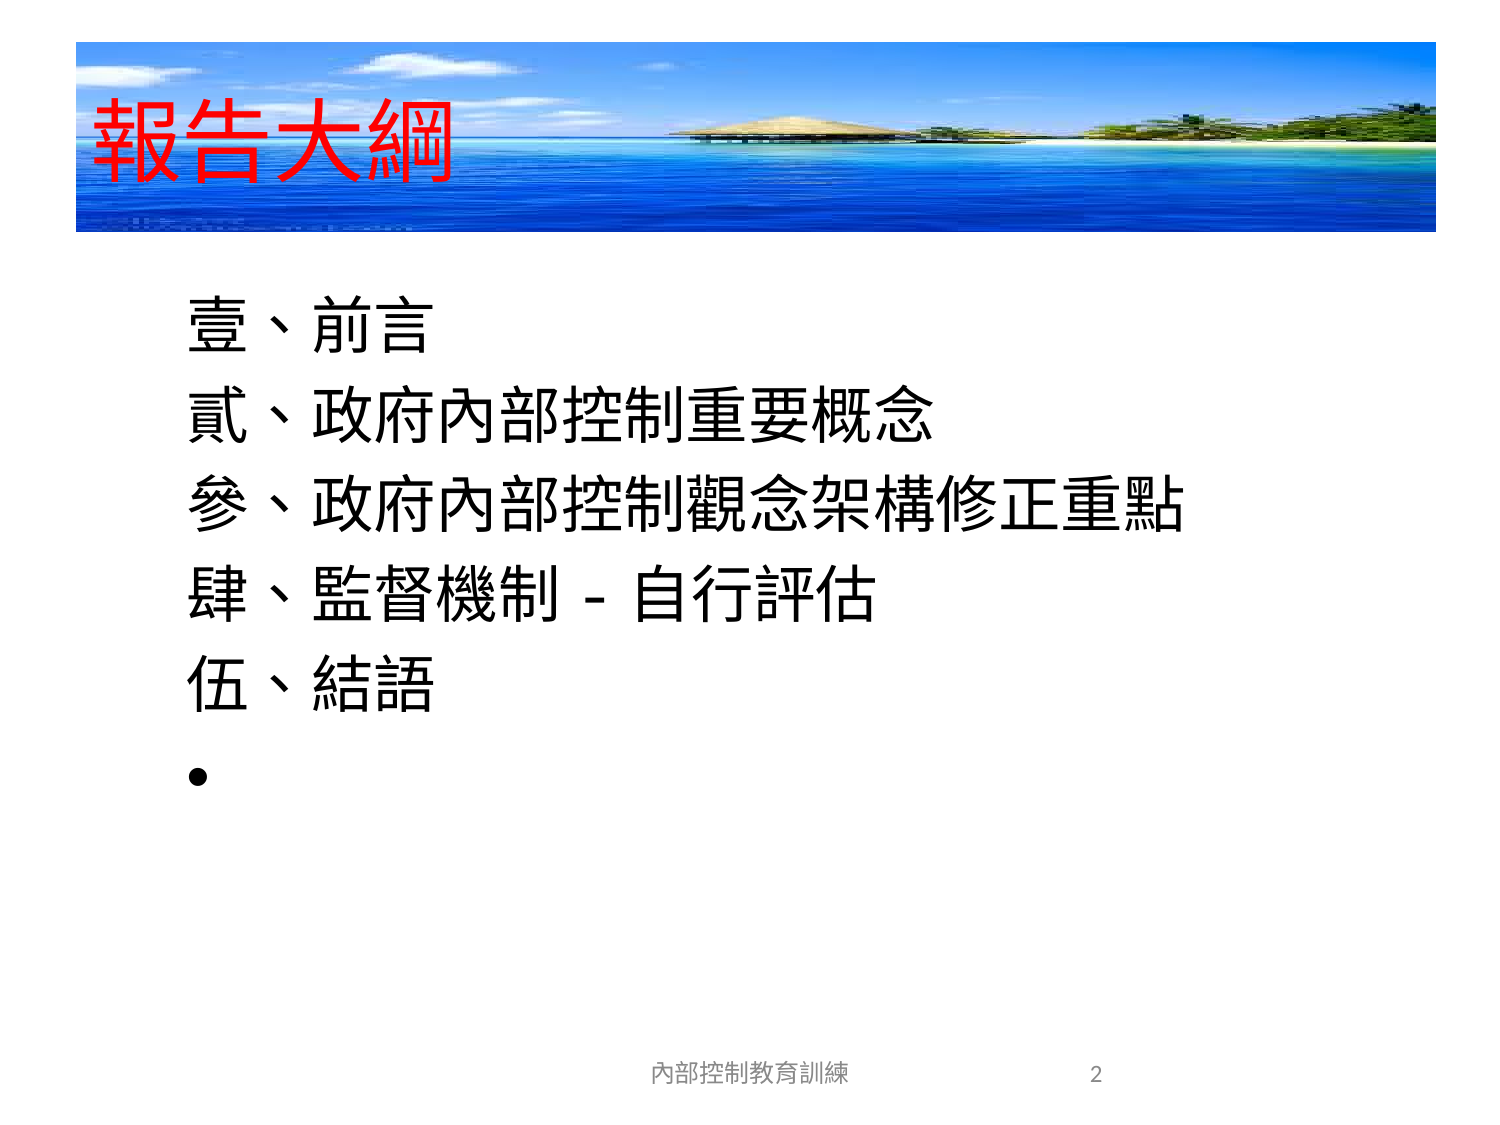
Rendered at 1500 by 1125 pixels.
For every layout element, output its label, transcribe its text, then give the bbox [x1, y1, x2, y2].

list 壹、前言 貳、政府內部控制重要概念 參、政府內部控制觀念架構修正重點 肆、監督機制-自行評估 伍、結語 [171, 278, 1388, 1000]
text_box 2 [1074, 1042, 1426, 1103]
title 報告大綱 [75, 45, 1426, 233]
text_box 內部控制教育訓練 [512, 1042, 988, 1103]
